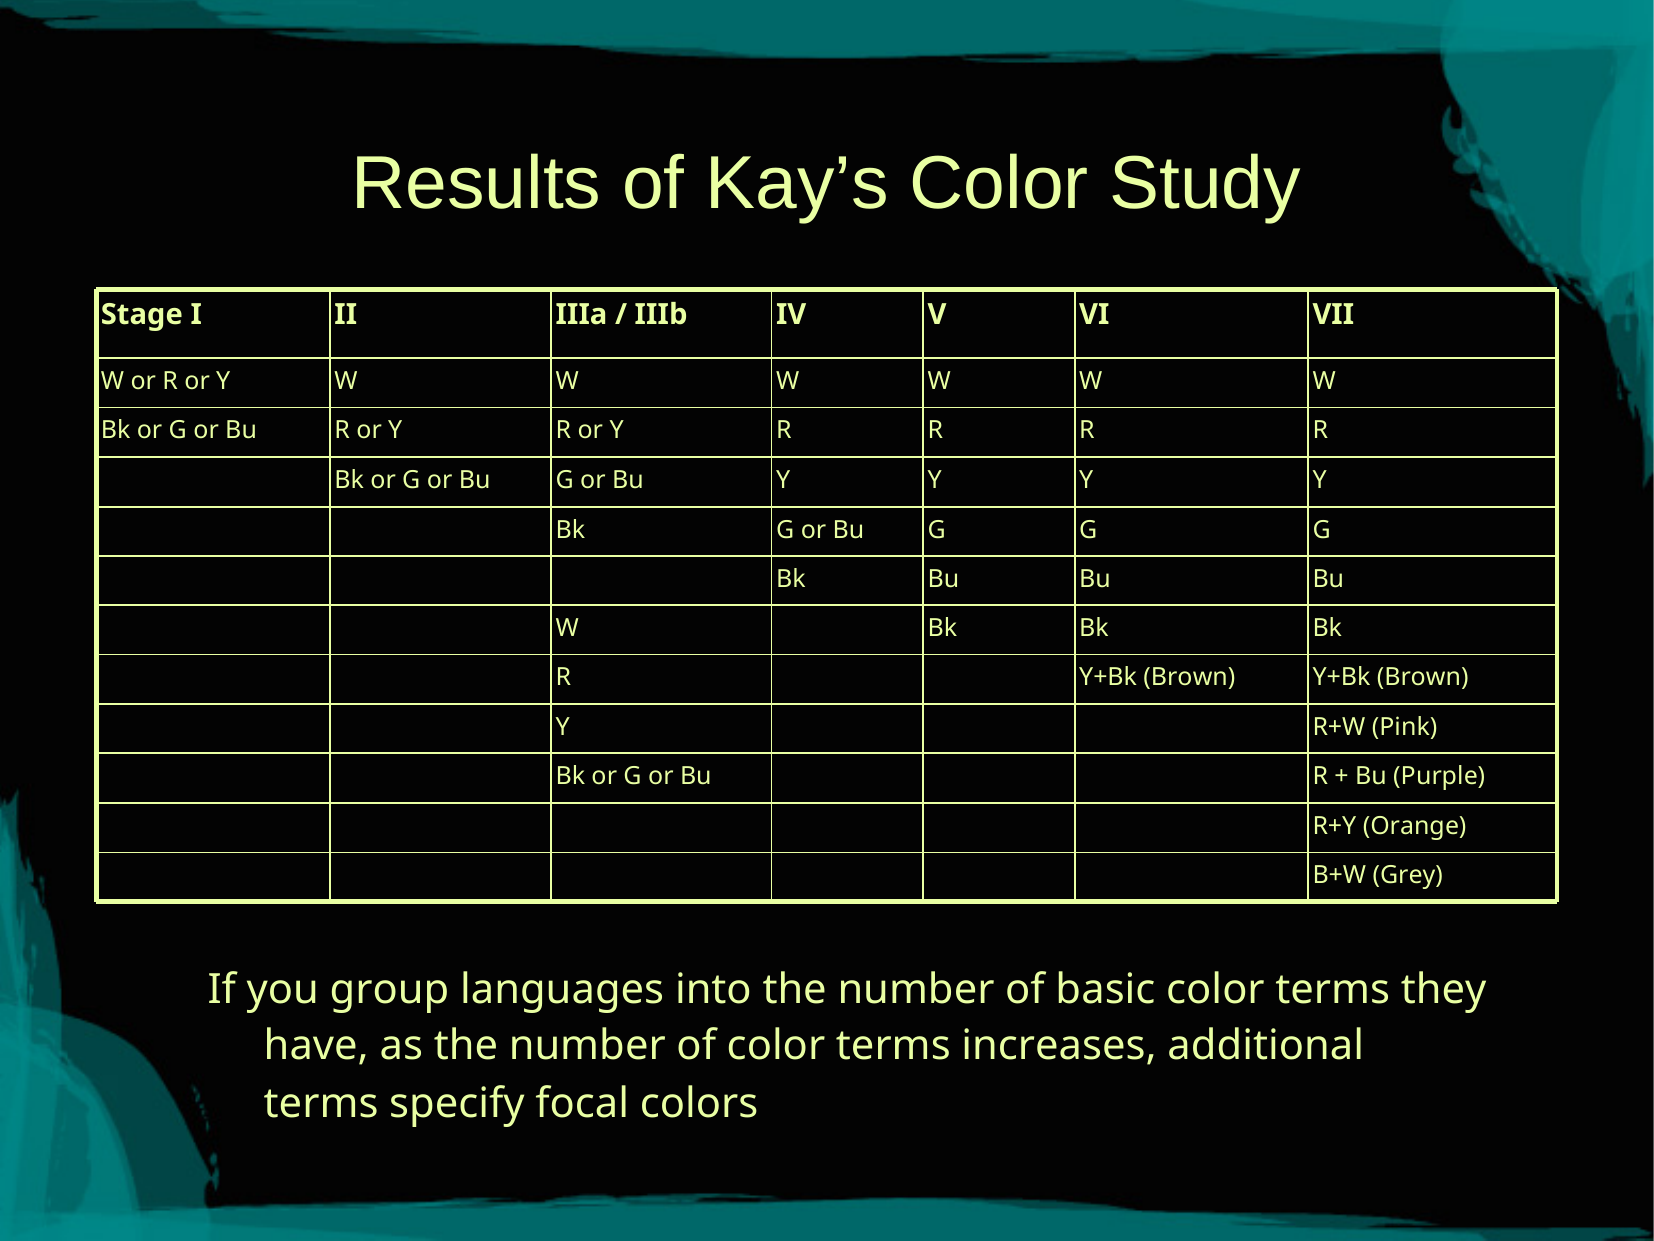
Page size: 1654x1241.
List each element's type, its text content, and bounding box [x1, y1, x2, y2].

text_box VII [1309, 292, 1555, 357]
text_box Bu [1076, 557, 1307, 604]
text_box R or Y [331, 408, 550, 456]
text_box R [924, 408, 1074, 456]
text_box V [924, 292, 1074, 357]
list If you group languages into the number of basic color terms they have, as the number of color terms increases, additional terms specify focal colors [192, 950, 1502, 1163]
text_box G [924, 508, 1074, 555]
title Results of Kay’s Color Study [96, 76, 1558, 289]
text_box IIIa / IIIb [552, 292, 771, 357]
text_box G or Bu [772, 508, 922, 555]
text_box W [924, 359, 1074, 407]
text_box Y+Bk (Brown) [1076, 655, 1307, 703]
text_box Y [1309, 458, 1555, 506]
text_box II [331, 292, 550, 357]
text_box VI [1076, 292, 1307, 357]
text_box Bk [924, 606, 1074, 654]
text_box R + Bu (Purple) [1309, 754, 1555, 802]
text_box R [1076, 408, 1307, 456]
picture [0, 0, 1654, 1241]
text_box Y [772, 458, 922, 506]
text_box W [772, 359, 922, 407]
text_box R [552, 655, 771, 703]
text_box Bk [772, 557, 922, 604]
text_box Y+Bk (Brown) [1309, 655, 1555, 703]
text_box Bk [1076, 606, 1307, 654]
text_box W [331, 359, 550, 407]
text_box G [1076, 508, 1307, 555]
text_box Bk [552, 508, 771, 555]
text_box Stage I [99, 292, 329, 357]
text_box Bu [924, 557, 1074, 604]
text_box Bk or G or Bu [99, 408, 329, 456]
text_box B+W (Grey) [1309, 853, 1555, 899]
text_box Bk or G or Bu [331, 458, 550, 506]
text_box Y [1076, 458, 1307, 506]
text_box Bk [1309, 606, 1555, 654]
text_box Bu [1309, 557, 1555, 604]
text_box R+Y (Orange) [1309, 804, 1555, 852]
text_box W [1076, 359, 1307, 407]
text_box W [552, 359, 771, 407]
text_box W or R or Y [99, 359, 329, 407]
text_box IV [772, 292, 922, 357]
text_box Y [924, 458, 1074, 506]
text_box G or Bu [552, 458, 771, 506]
text_box G [1309, 508, 1555, 555]
text_box R or Y [552, 408, 771, 456]
text_box R [772, 408, 922, 456]
text_box R [1309, 408, 1555, 456]
text_box W [552, 606, 771, 654]
text_box Bk or G or Bu [552, 754, 771, 802]
text_box R+W (Pink) [1309, 705, 1555, 752]
text_box Y [552, 705, 771, 752]
text_box W [1309, 359, 1555, 407]
